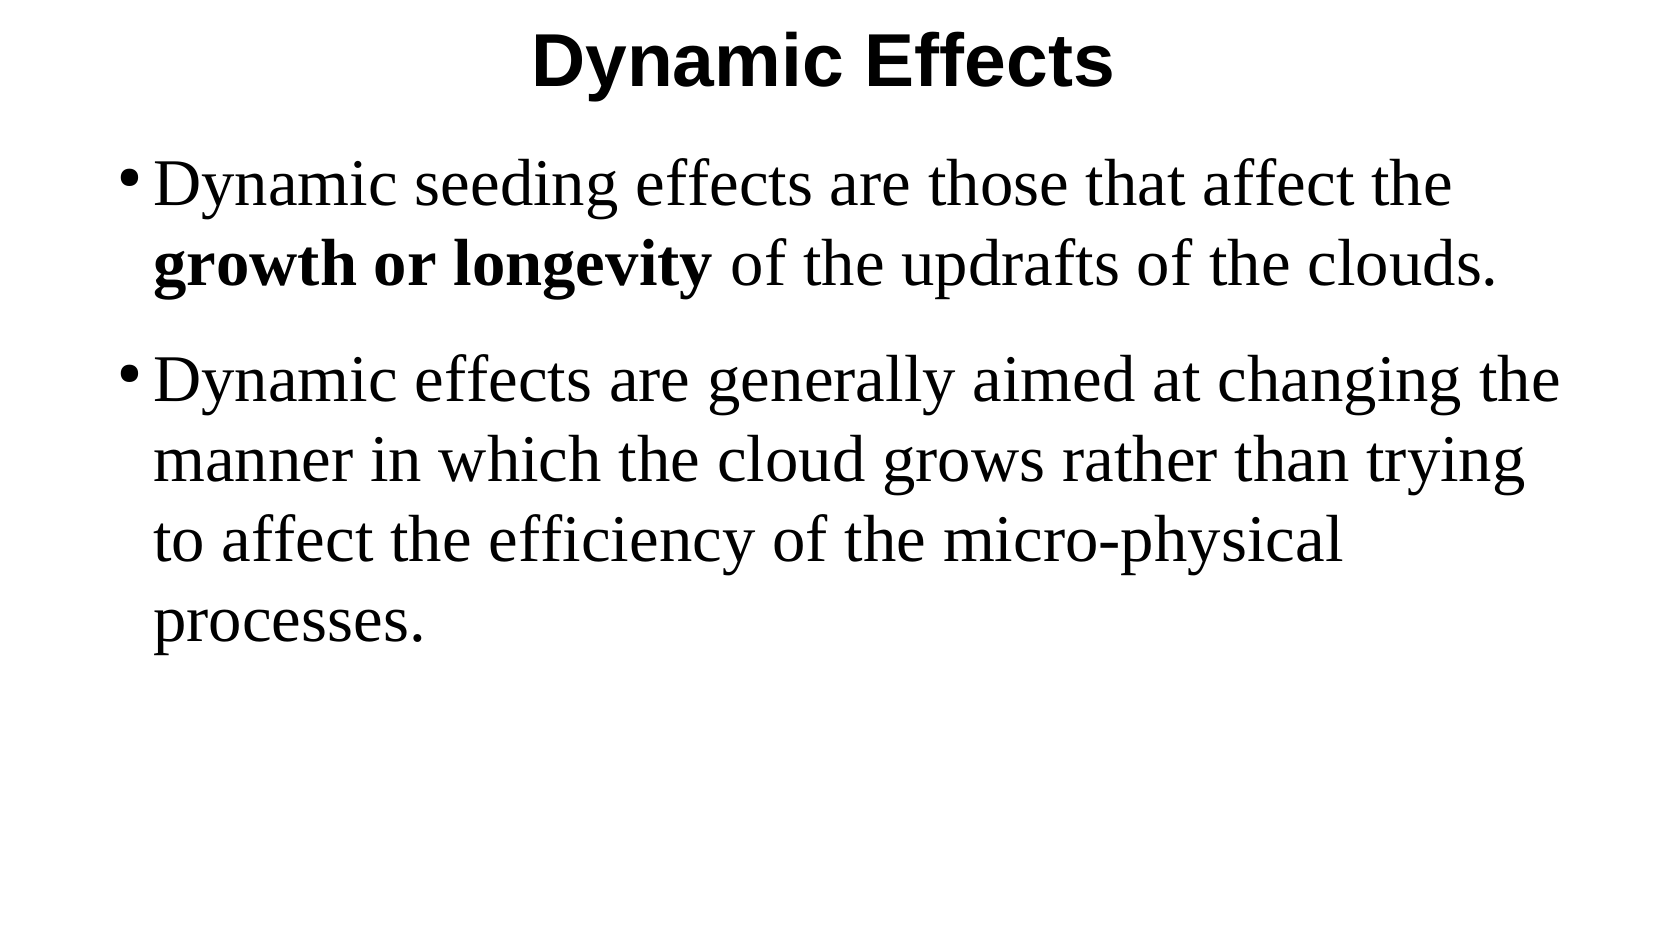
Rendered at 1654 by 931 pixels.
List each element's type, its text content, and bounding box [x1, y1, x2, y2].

title Dynamic Effects [0, 5, 1651, 107]
text_box Dynamic seeding effects are those that affect the growth or longevity of the updrafts of the clouds. Dynamic effects are generally aimed at changing the manner in which the cloud grows rather than trying to affect the efficiency of the micro-physical processes. [96, 131, 1585, 663]
